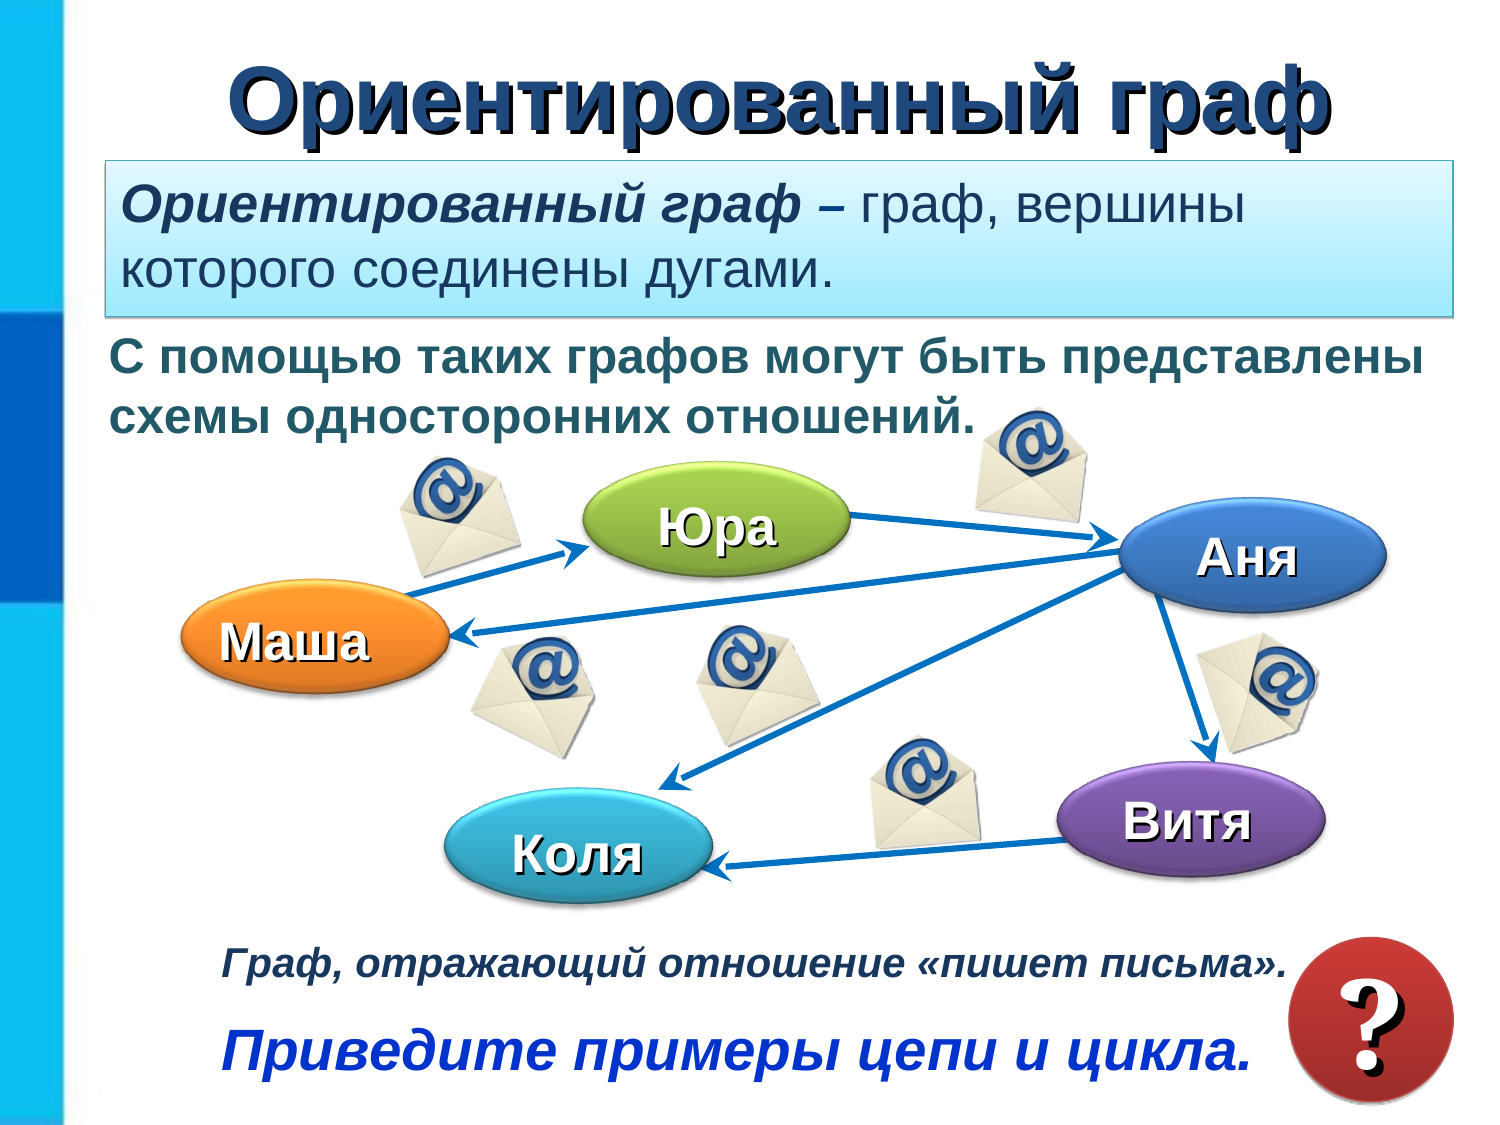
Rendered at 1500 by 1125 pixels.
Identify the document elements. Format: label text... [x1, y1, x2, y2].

text_box Юра [642, 483, 839, 565]
list Ориентированный граф – граф, вершины которого соединены дугами. [105, 160, 1454, 316]
text_box Витя [1107, 778, 1281, 859]
text_box Граф, отражающий отношение «пишет письма». [206, 928, 1307, 995]
text_box С помощью таких графов могут быть представлены схемы односторонних отношений. [93, 316, 1454, 452]
title Ориентированный граф [105, 0, 1454, 160]
text_box Аня [1180, 513, 1331, 595]
text_box Маша [203, 598, 412, 679]
text_box Коля [496, 811, 705, 892]
text_box ? [1289, 937, 1454, 1102]
text_box Приведите примеры цепи и цикла. [206, 1003, 1307, 1090]
picture [0, 0, 1500, 1125]
